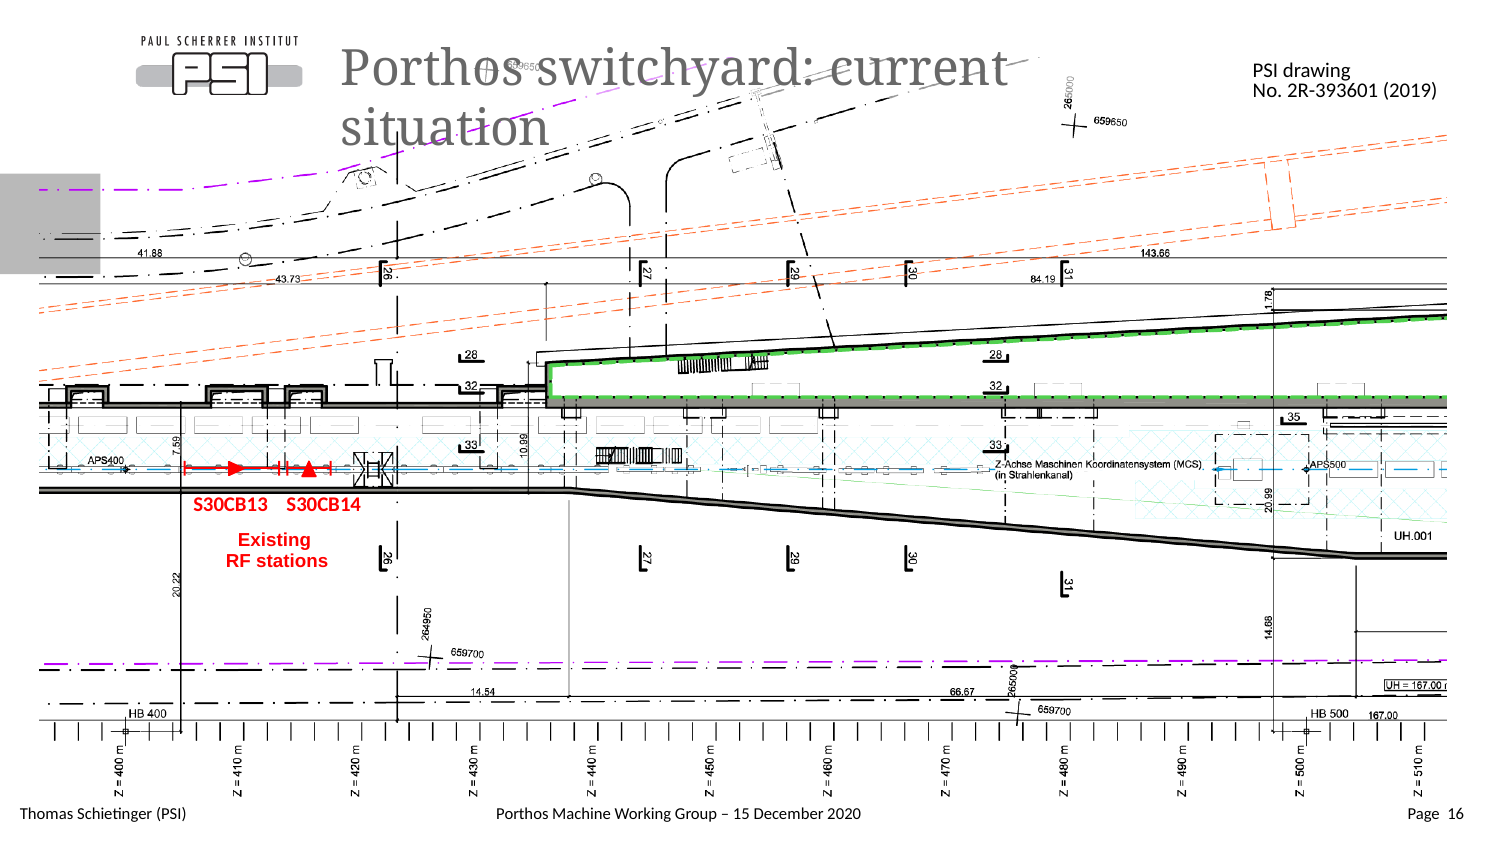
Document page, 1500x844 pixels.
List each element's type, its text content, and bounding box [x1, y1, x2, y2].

title Porthos switchyard: current situation [340, 35, 1231, 98]
text_box Existing RF stations [207, 521, 347, 579]
text_box S30CB13 [178, 488, 271, 524]
text_box S30CB14 [271, 488, 381, 524]
text_box PSI drawing No. 2R-393601 (2019) [1237, 54, 1453, 114]
picture [39, 57, 1447, 819]
